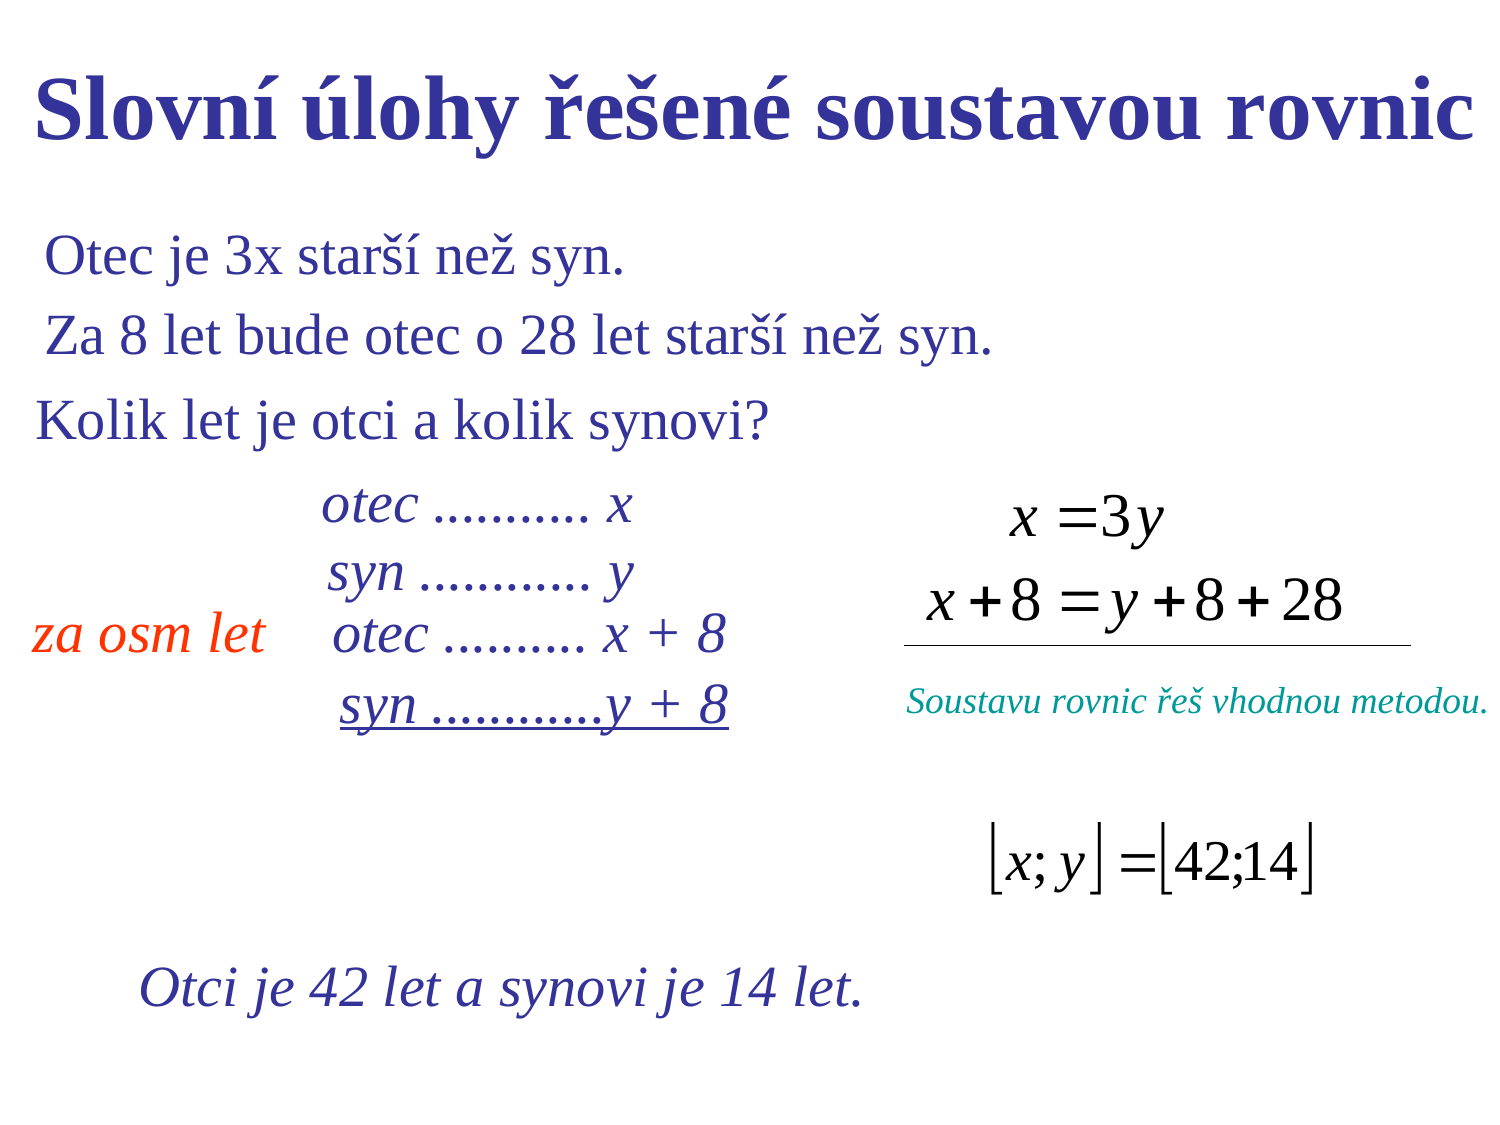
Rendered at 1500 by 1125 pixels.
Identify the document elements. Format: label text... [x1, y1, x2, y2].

text_box syn ............y + 8 [324, 657, 892, 743]
text_box za osm let otec .......... x + 8 [17, 586, 940, 672]
chart [915, 479, 1353, 645]
chart [981, 822, 1321, 905]
text_box otec ........... x [307, 459, 821, 542]
text_box Slovní úlohy řešené soustavou rovnic [5, 8, 1500, 197]
text_box Otci je 42 let a synovi je 14 let. [123, 940, 1459, 1027]
text_box Otec je 3x starší než syn. [29, 208, 1500, 288]
text_box Za 8 let bude otec o 28 let starší než syn. [29, 288, 1500, 374]
text_box Soustavu rovnic řeš vhodnou metodou. [891, 668, 1500, 730]
text_box syn ............ y [312, 524, 869, 586]
text_box Kolik let je otci a kolik synovi? [5, 373, 1477, 459]
